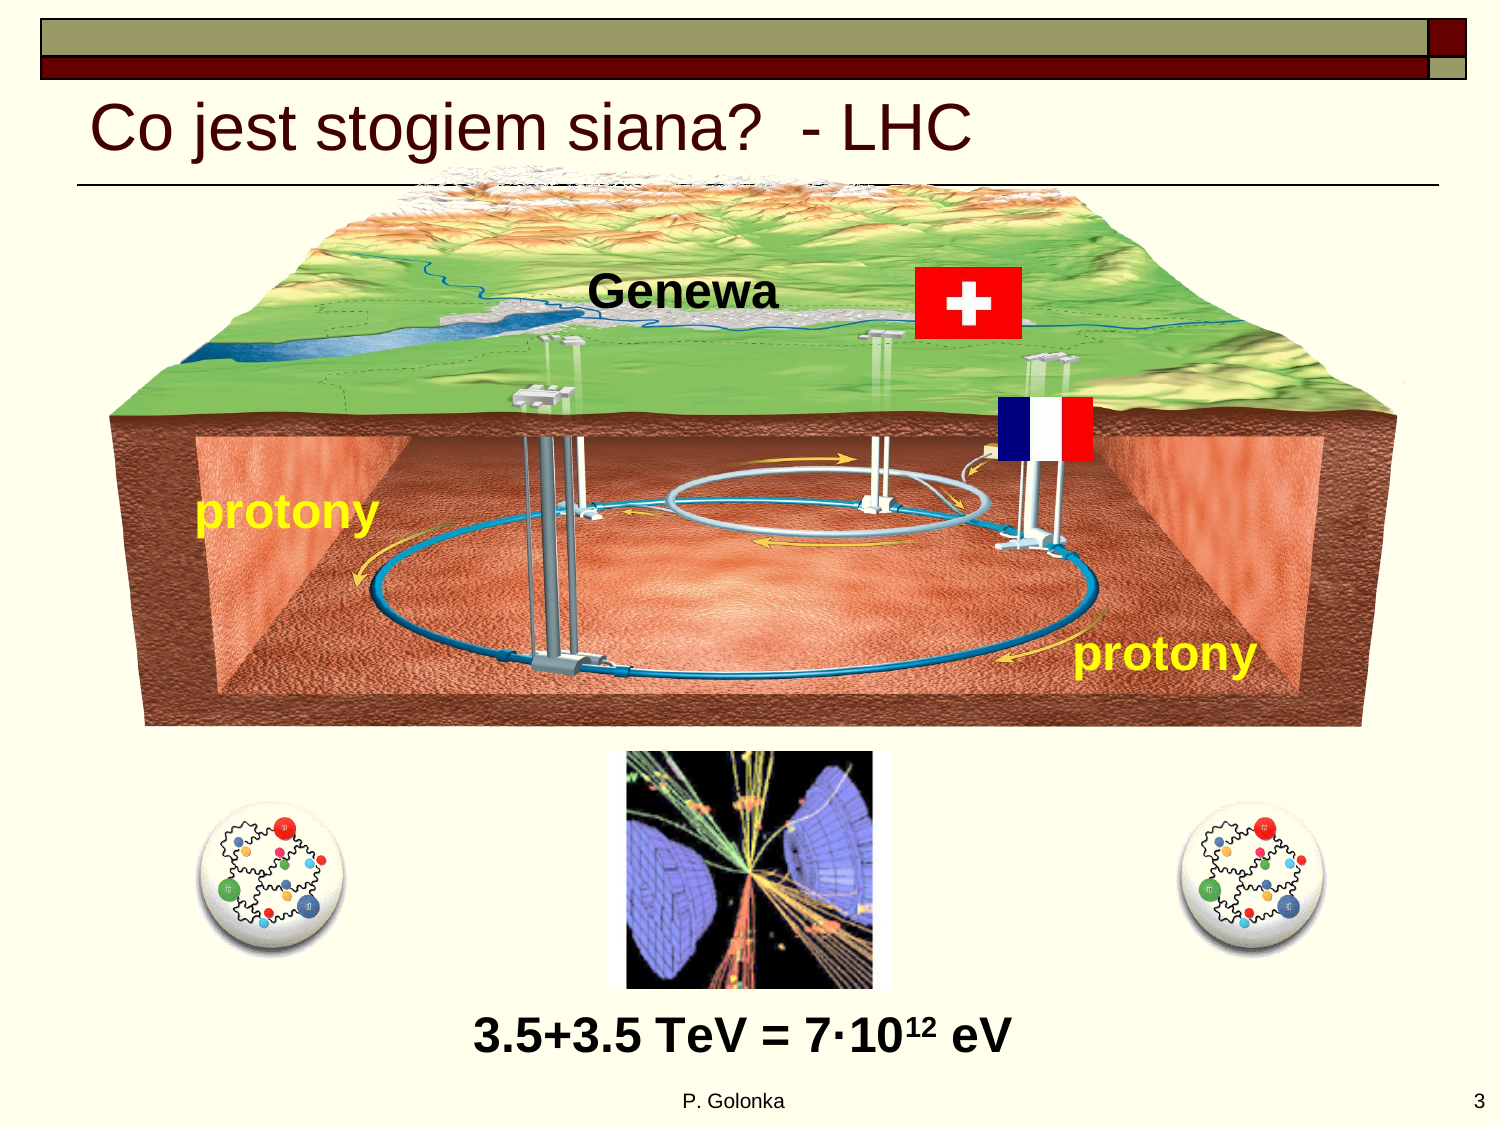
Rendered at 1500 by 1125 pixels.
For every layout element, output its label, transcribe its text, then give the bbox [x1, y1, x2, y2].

text_box protony [1057, 617, 1273, 689]
text_box protony [179, 475, 396, 547]
text_box Genewa [572, 255, 869, 327]
text_box 3.5+3.5 TeV = 7·1012 eV [459, 999, 1028, 1071]
picture [194, 798, 348, 959]
title Co jest stogiem siana? - LHC [75, 61, 1426, 173]
picture [87, 159, 1412, 989]
picture [1175, 798, 1328, 959]
